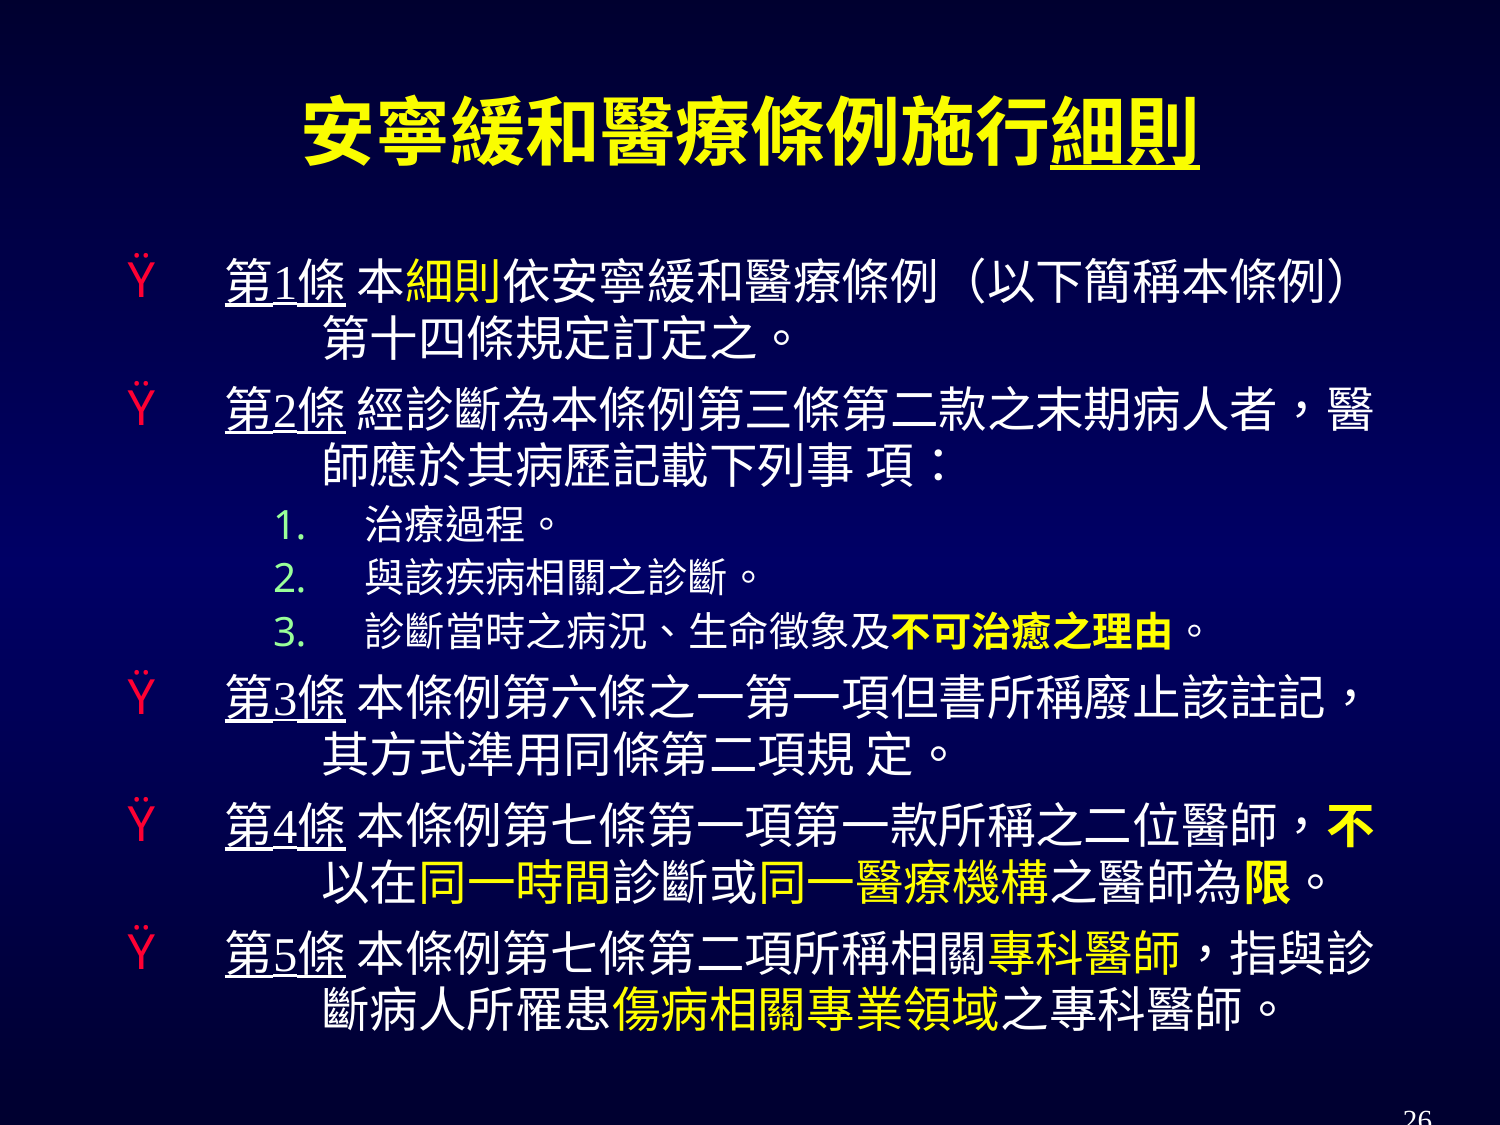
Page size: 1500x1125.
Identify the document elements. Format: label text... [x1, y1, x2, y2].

title 安寧緩和醫療條例施行細則 [112, 62, 1388, 197]
list 第 1 條 本細則依安寧緩和醫療條例（以下簡稱本條例）第十四條規定訂定之。 第 2 條 經診斷為本條例第三條第二款之末期病人者，醫師應於其病歷記載下列事 項： 治療過程。 與該疾病相關之診斷。 診斷當時之病況、生命徵象及不可治癒之理由。 第 3 條 本條例第六條之一第一項但書所稱廢止該註記，其方式準用同條第二項規 定。 第 4 條 本條例第七條第一項第一款所稱之二位醫師，不以在同一時間診斷或同一醫療機構之醫師為限。 第 5 條 本條例第七條第二項所稱相關專科醫師，指與診斷病人所罹患傷病相關專業領域之專科醫師。 [112, 243, 1436, 1047]
text_box [1387, 1093, 1491, 1118]
